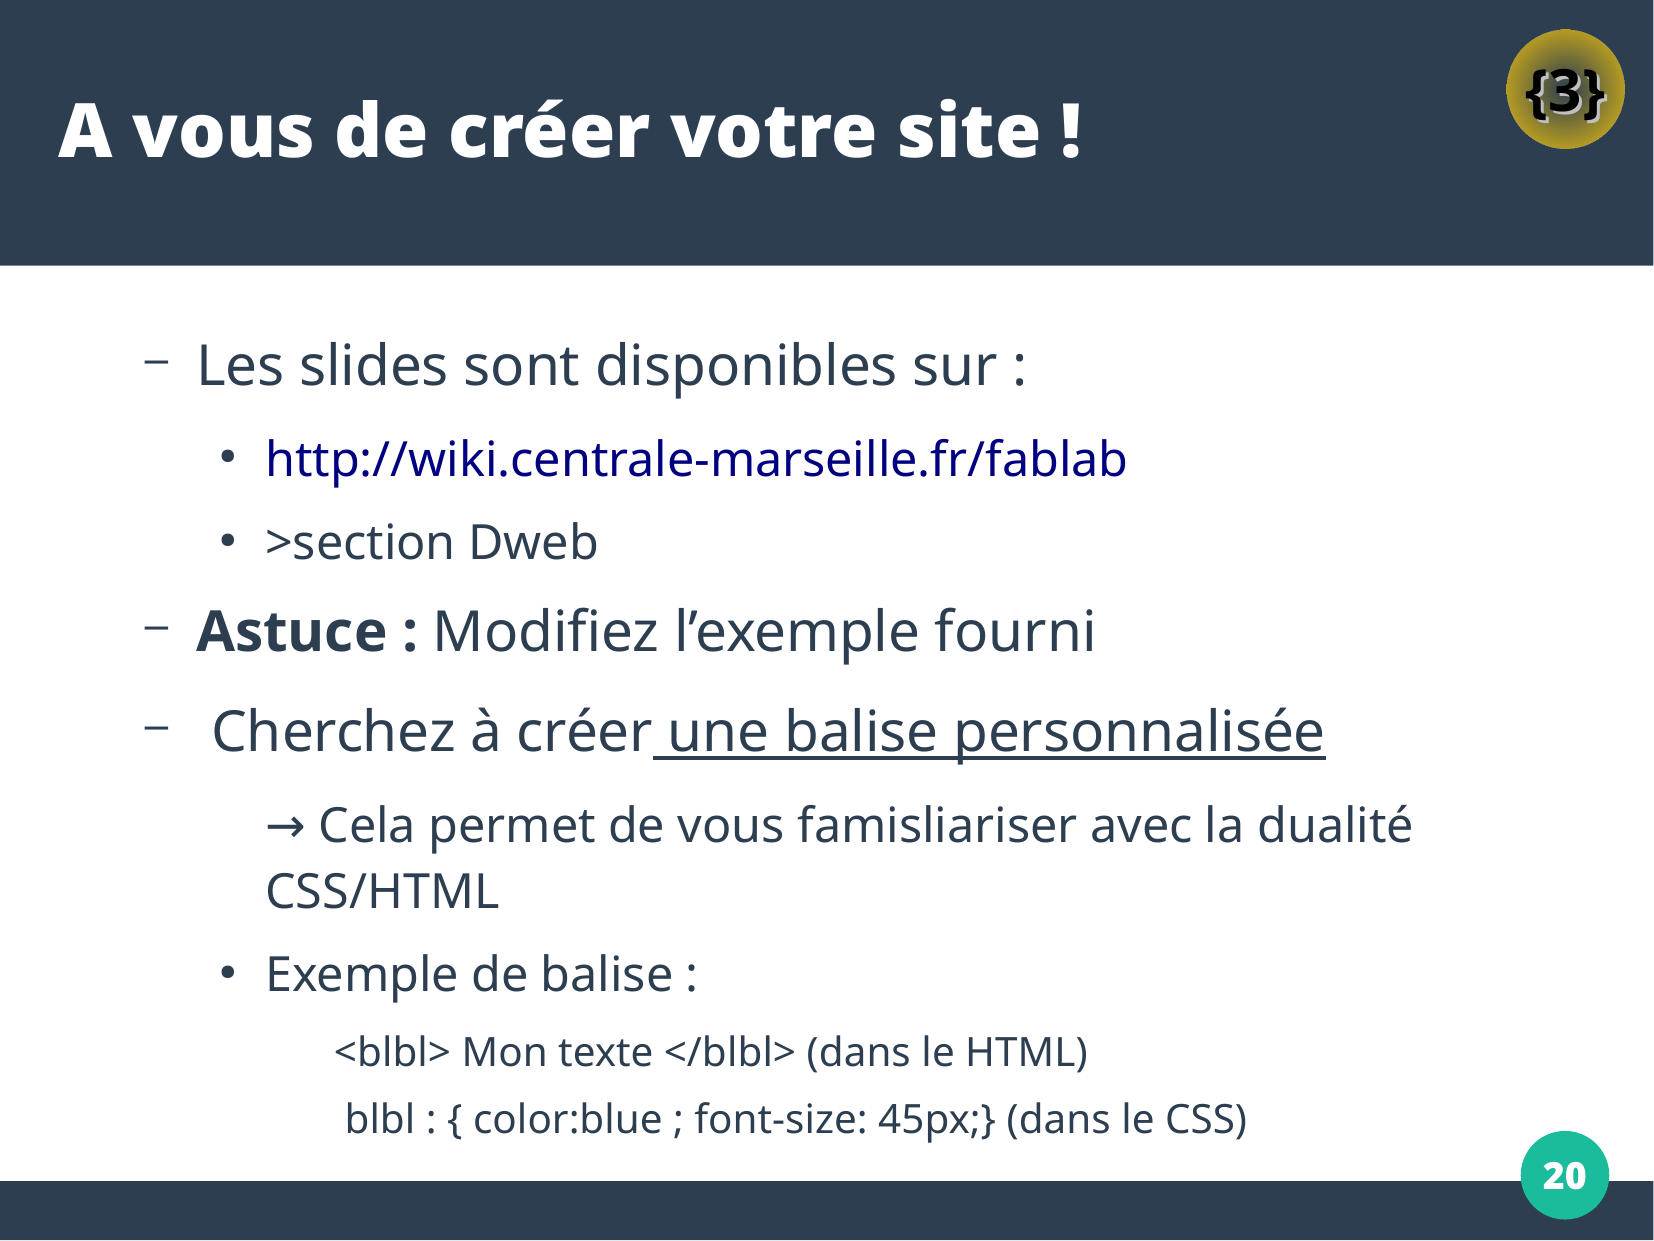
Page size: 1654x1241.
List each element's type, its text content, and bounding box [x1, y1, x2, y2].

text_box {3} [1506, 29, 1625, 149]
title A vous de créer votre site ! [59, 49, 1595, 207]
list Les slides sont disponibles sur : http://wiki.centrale-marseille.fr/fablab >section Dweb Astuce : Modifiez l’exemple fourni Cherchez à créer une balise personnalisée → Cela permet de vous famisliariser avec la dualité CSS/HTML Exemple de balise : <blbl> Mon texte </blbl> (dans le HTML) blbl : { color:blue ; font-size: 45px;} (dans le CSS) [59, 324, 1595, 1152]
